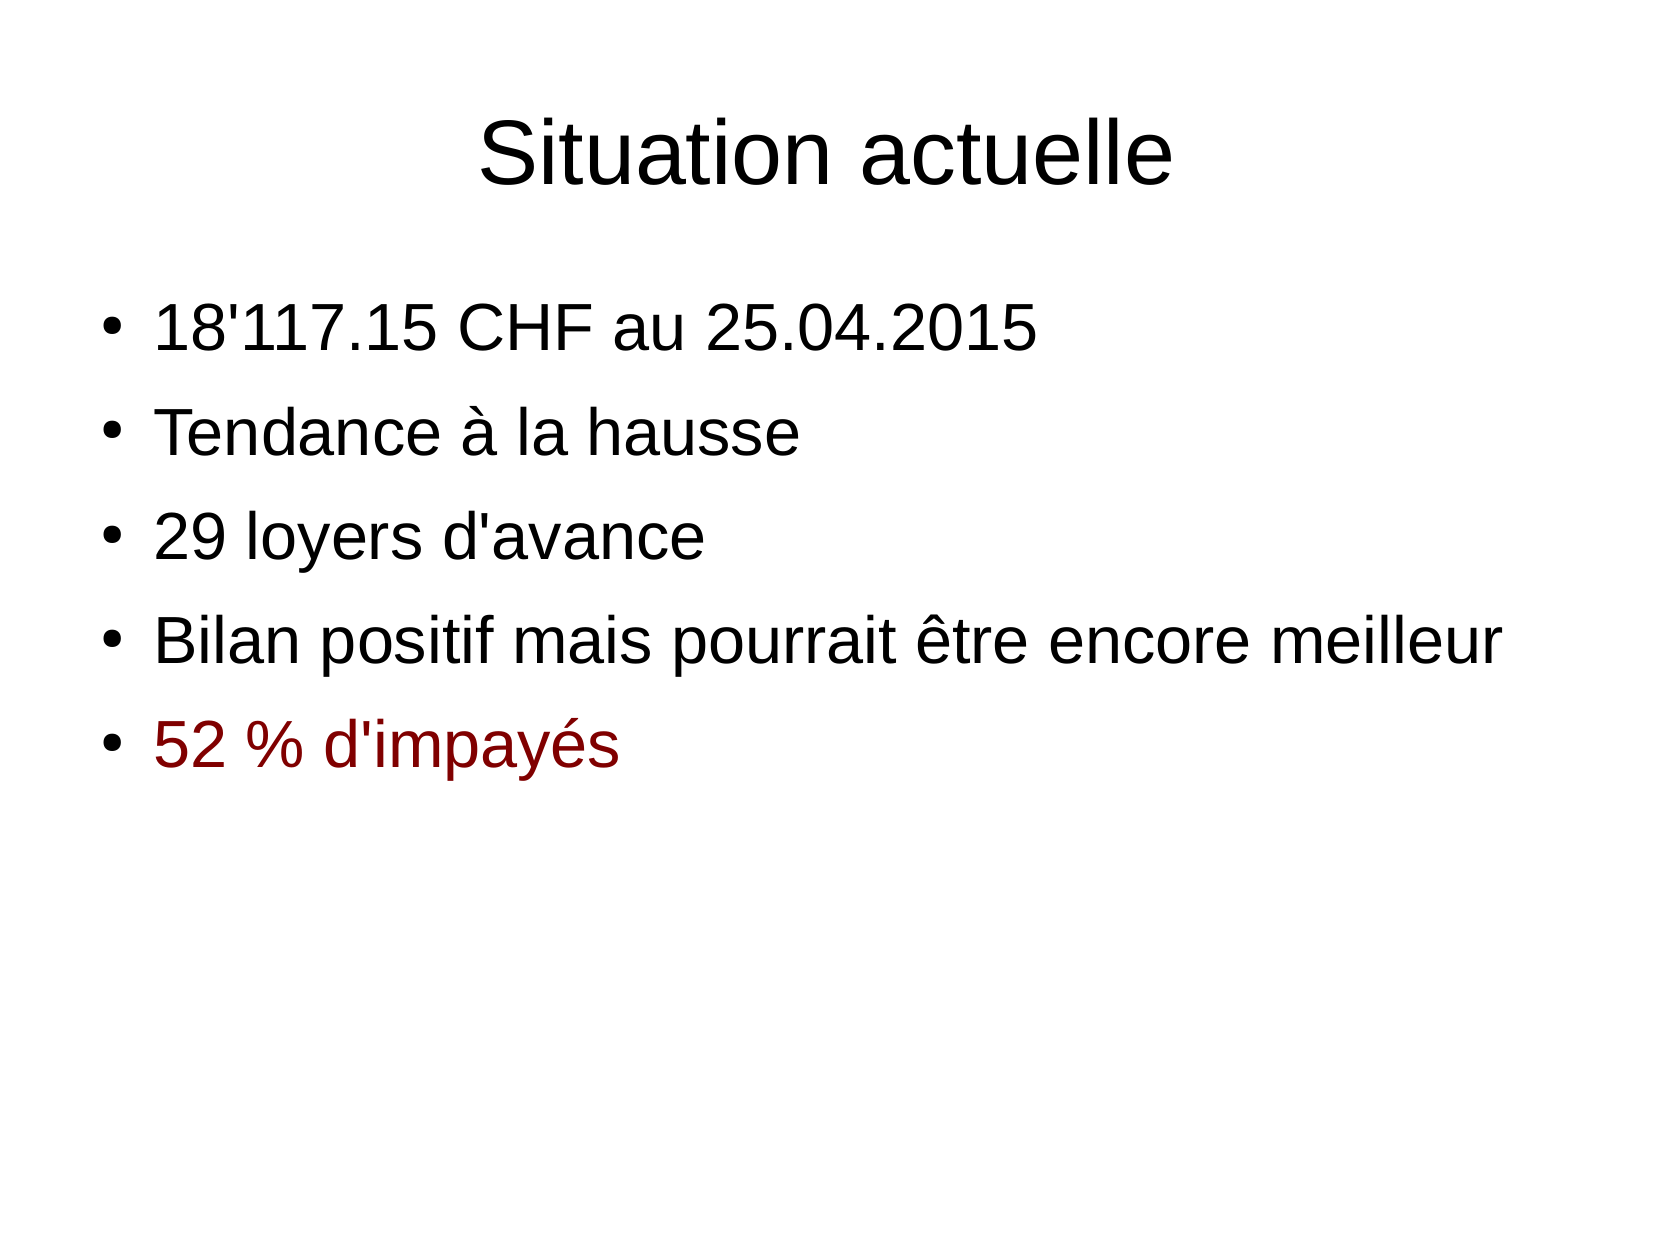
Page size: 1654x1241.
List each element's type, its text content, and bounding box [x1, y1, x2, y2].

title Situation actuelle [82, 49, 1571, 257]
list 18'117.15 CHF au 25.04.2015 Tendance à la hausse 29 loyers d'avance Bilan positif mais pourrait être encore meilleur 52 % d'impayés [82, 290, 1571, 1010]
